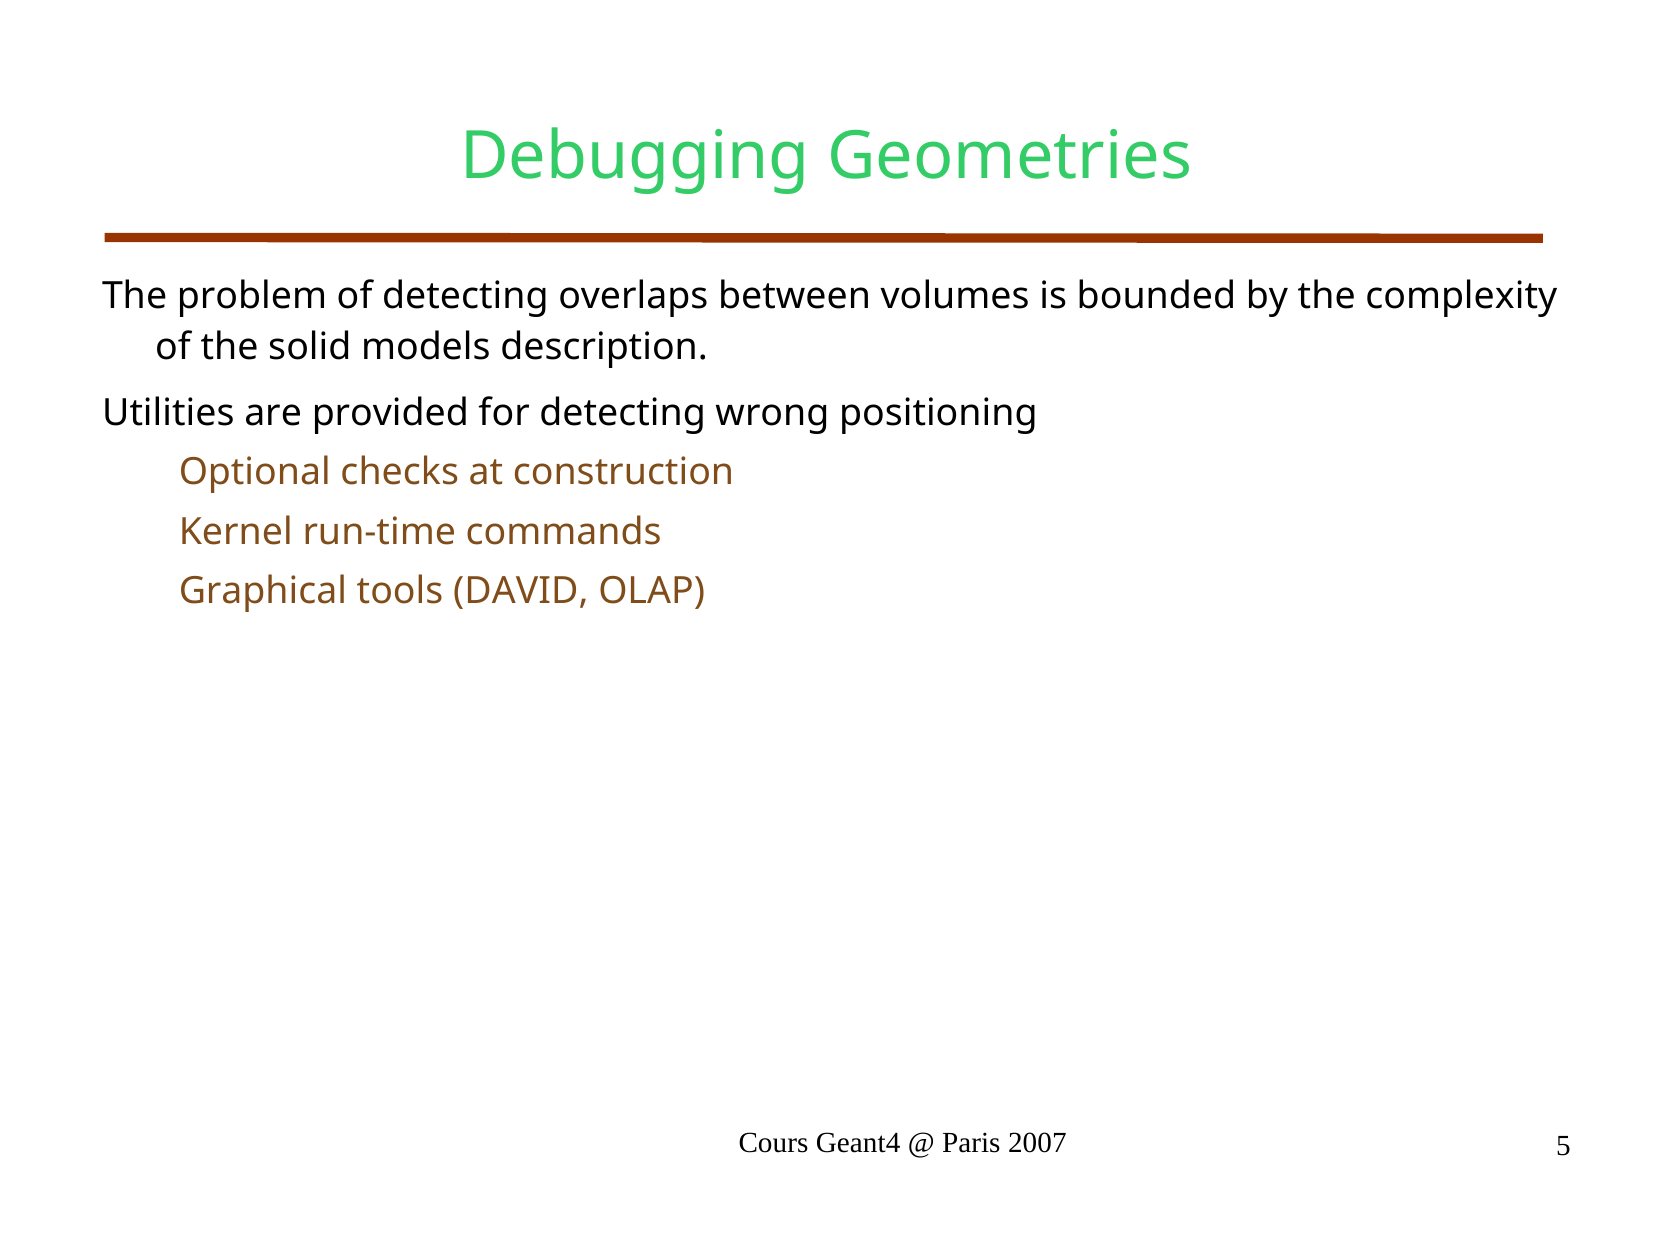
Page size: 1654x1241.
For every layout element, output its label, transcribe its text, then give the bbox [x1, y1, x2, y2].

title Debugging Geometries [82, 49, 1571, 257]
list The problem of detecting overlaps between volumes is bounded by the complexity of the solid models description. Utilities are provided for detecting wrong positioning Optional checks at construction Kernel run-time commands Graphical tools (DAVID, OLAP) [84, 268, 1573, 1087]
